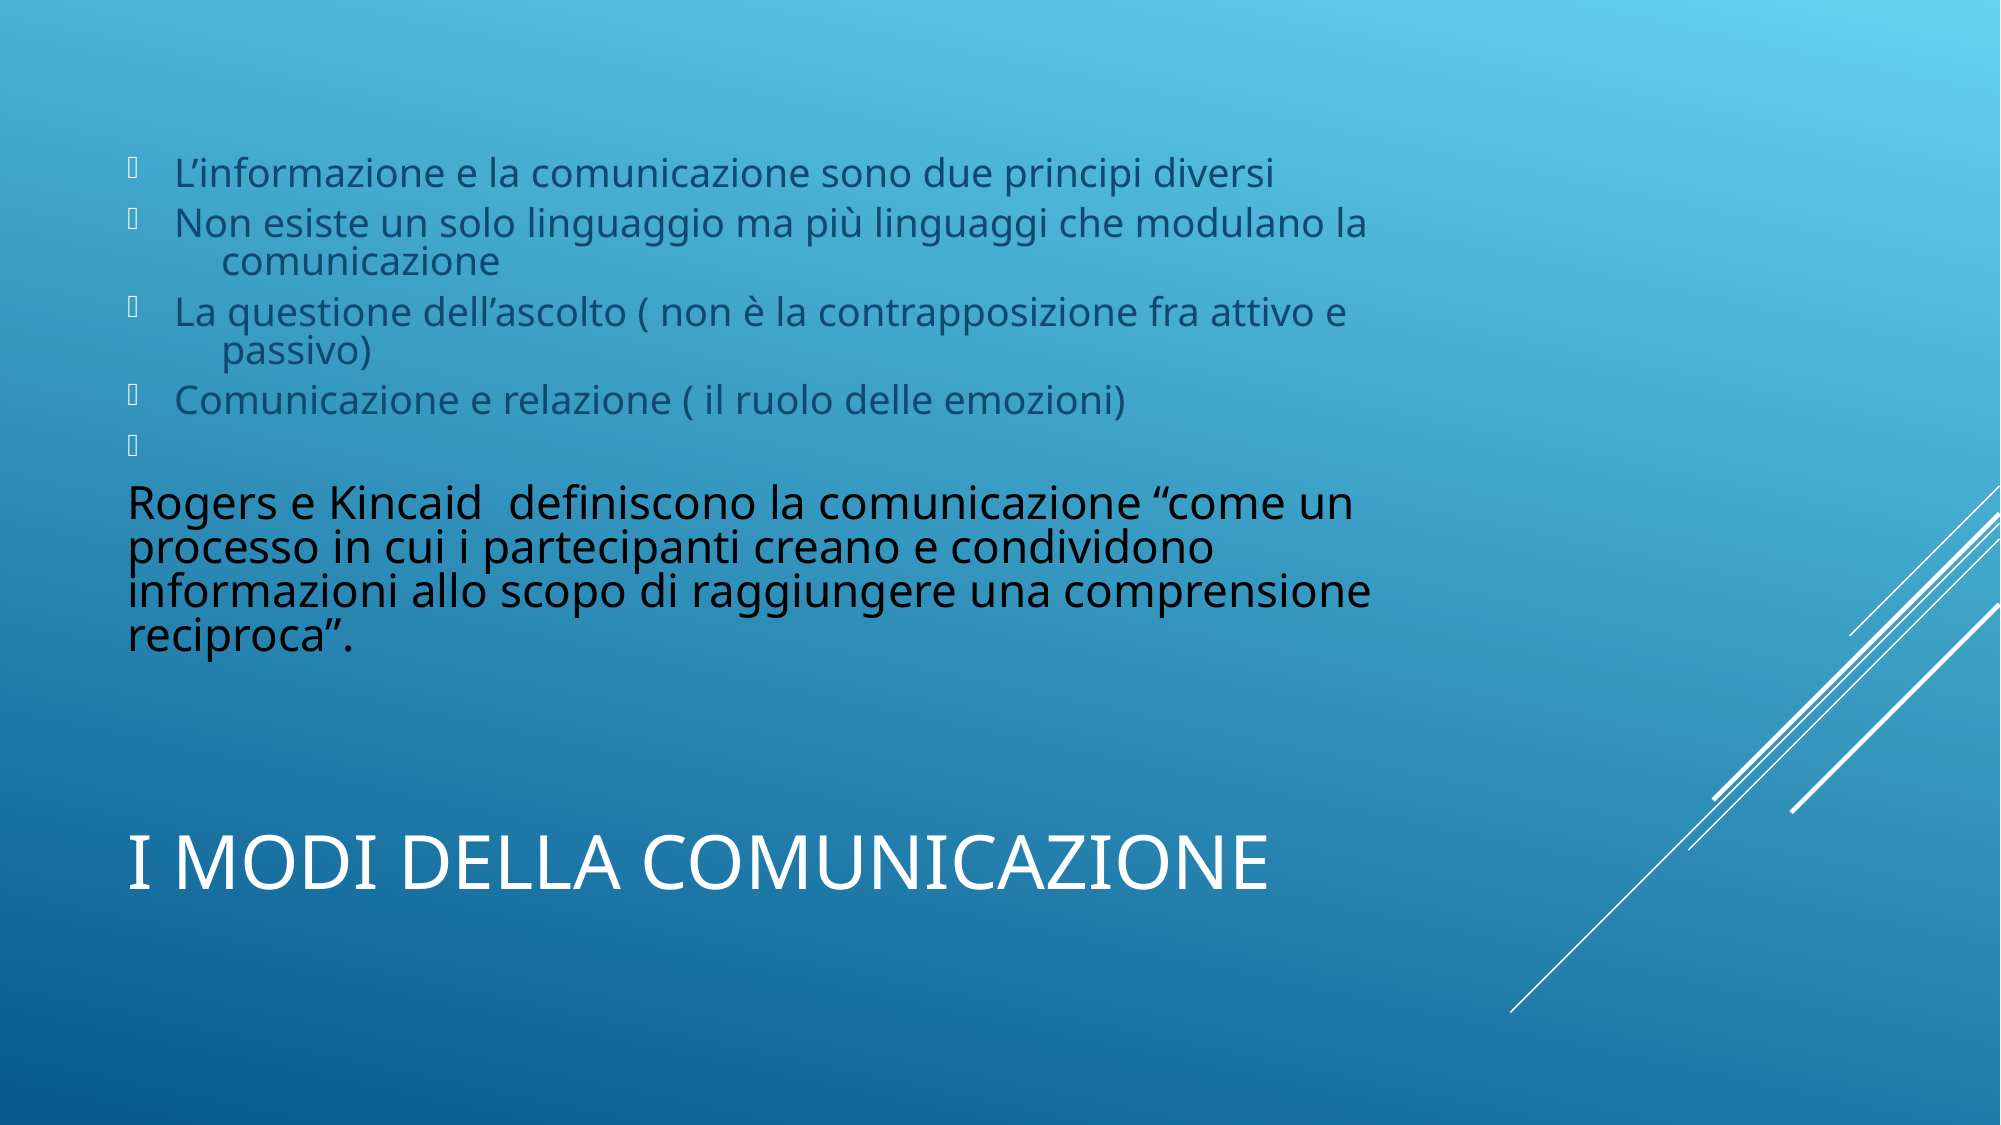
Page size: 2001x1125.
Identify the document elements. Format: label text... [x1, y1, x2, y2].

title I modi della comunicazione [112, 736, 1513, 984]
list L’informazione e la comunicazione sono due principi diversi Non esiste un solo linguaggio ma più linguaggi che modulano la comunicazione La questione dell’ascolto ( non è la contrapposizione fra attivo e passivo) Comunicazione e relazione ( il ruolo delle emozioni) Rogers e Kincaid definiscono la comunicazione “come un processo in cui i partecipanti creano e condividono informazioni allo scopo di raggiungere una comprensione reciproca”. [112, 112, 1513, 706]
